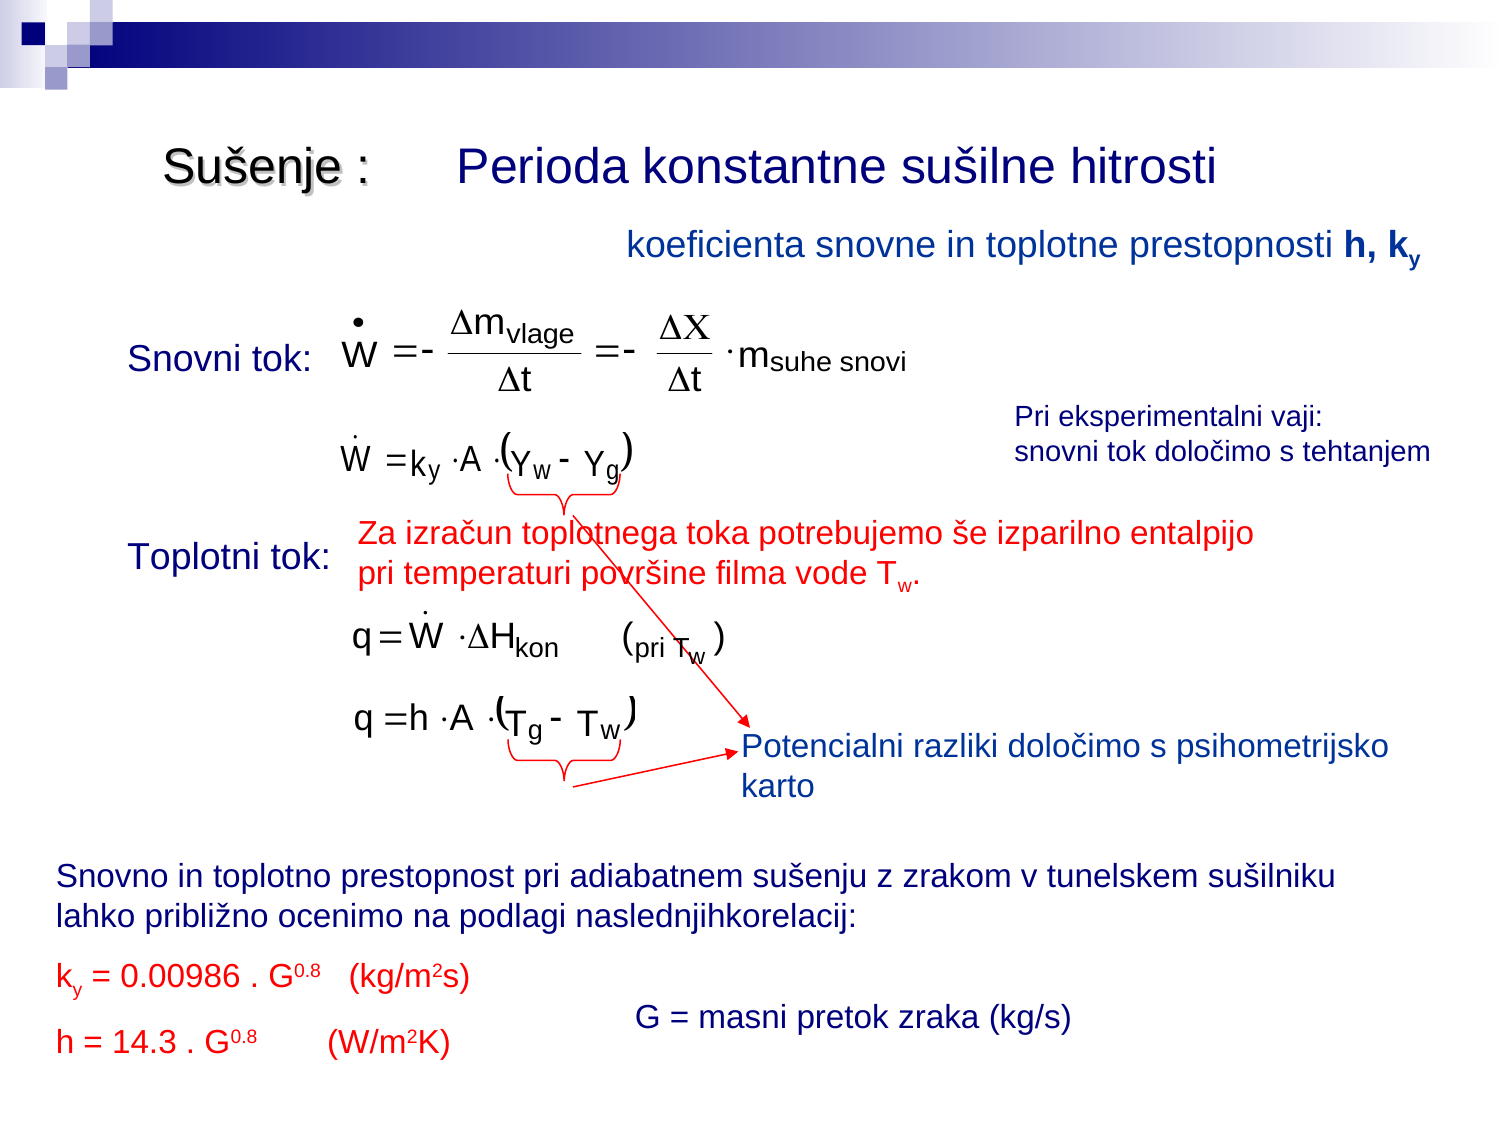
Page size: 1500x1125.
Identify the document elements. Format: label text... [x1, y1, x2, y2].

text_box Pri eksperimentalni vaji: snovni tok določimo s tehtanjem [1014, 397, 1471, 468]
text_box Sušenje : Perioda konstantne sušilne hitrosti koeficienta snovne in toplotne prestopnosti h, ky [147, 113, 1436, 279]
chart [350, 696, 635, 752]
chart [336, 432, 632, 492]
text_box Snovno in toplotno prestopnost pri adiabatnem sušenju z zrakom v tunelskem sušilniku lahko približno ocenimo na podlagi naslednjihkorelacij: ky = 0.00986 . G0.8 (kg/m2s) h = 14.3 . G0.8 (W/m2K) [41, 846, 1412, 1125]
text_box Snovni tok: Toplotni tok: [112, 326, 1388, 846]
text_box Za izračun toplotnega toka potrebujemo še izparilno entalpijo pri temperaturi površine filma vode Tw. [342, 503, 1294, 605]
text_box Potencialni razliki določimo s psihometrijsko karto [726, 716, 1489, 812]
text_box G = masni pretok zraka (kg/s) [620, 987, 1270, 1044]
chart [348, 609, 730, 669]
chart [336, 301, 913, 398]
